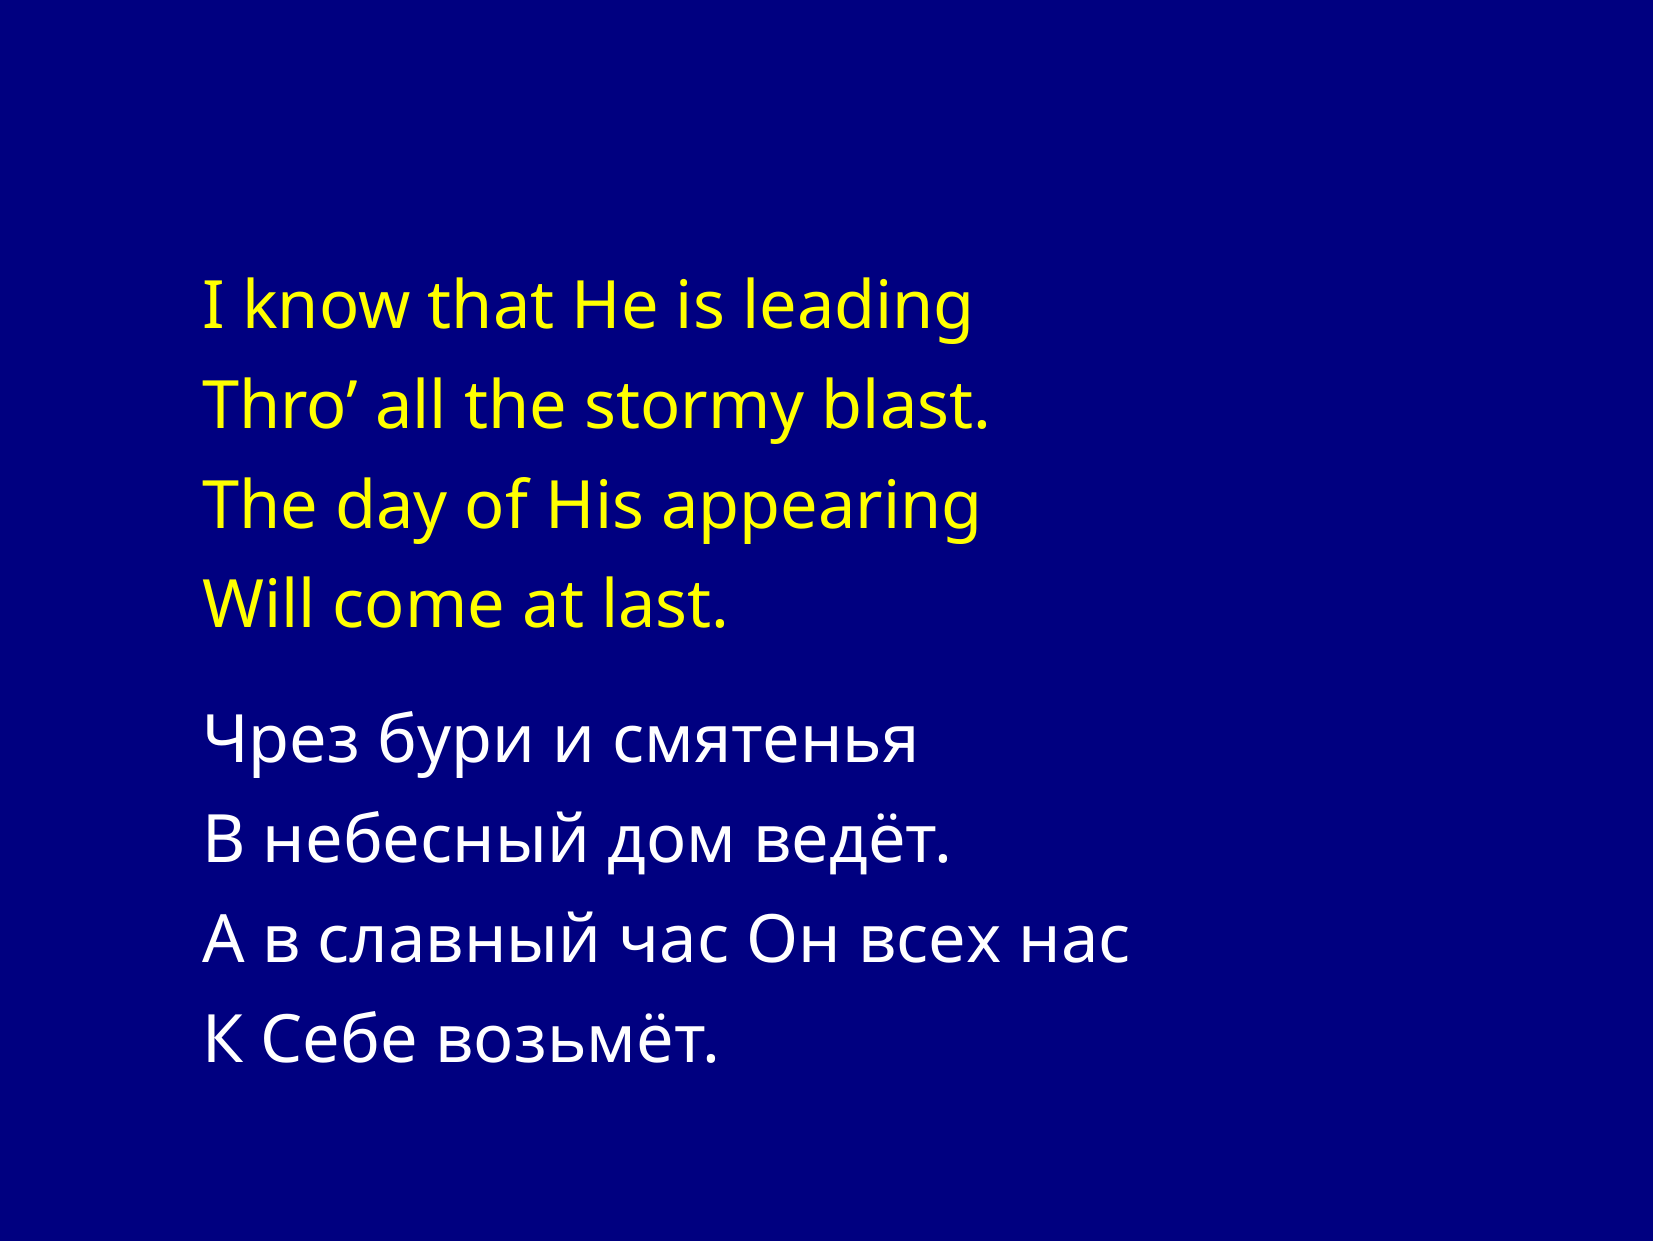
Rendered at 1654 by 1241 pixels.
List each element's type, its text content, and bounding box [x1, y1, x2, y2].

text_box Чрез бури и смятенья В небесный дом ведёт. А в славный час Он всех нас К Себе возьмёт. [75, 675, 1576, 1163]
text_box I know that He is leading Thro’ all the stormy blast. The day of His appearing Will come at last. [75, 150, 1576, 638]
